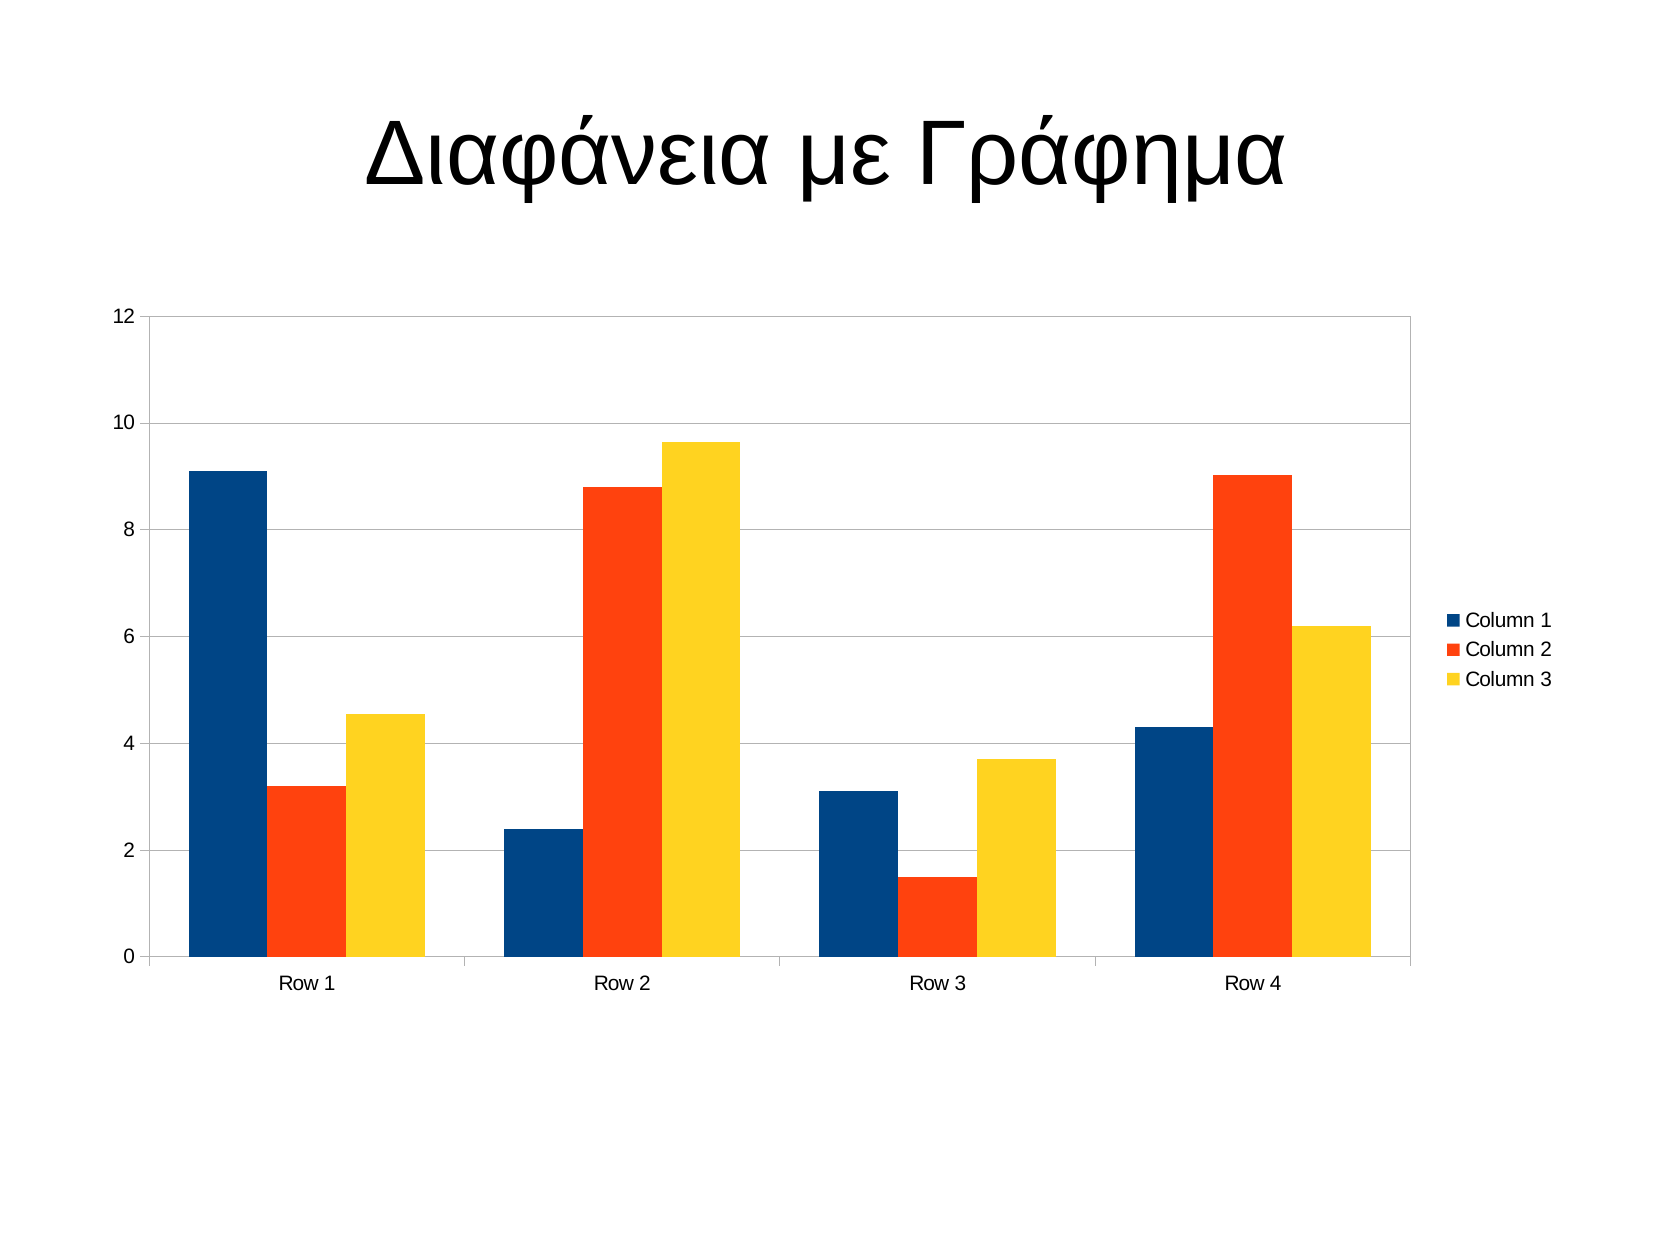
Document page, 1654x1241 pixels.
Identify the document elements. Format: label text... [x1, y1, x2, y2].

title Διαφάνεια με Γράφημα [82, 49, 1571, 257]
chart [82, 290, 1571, 1010]
